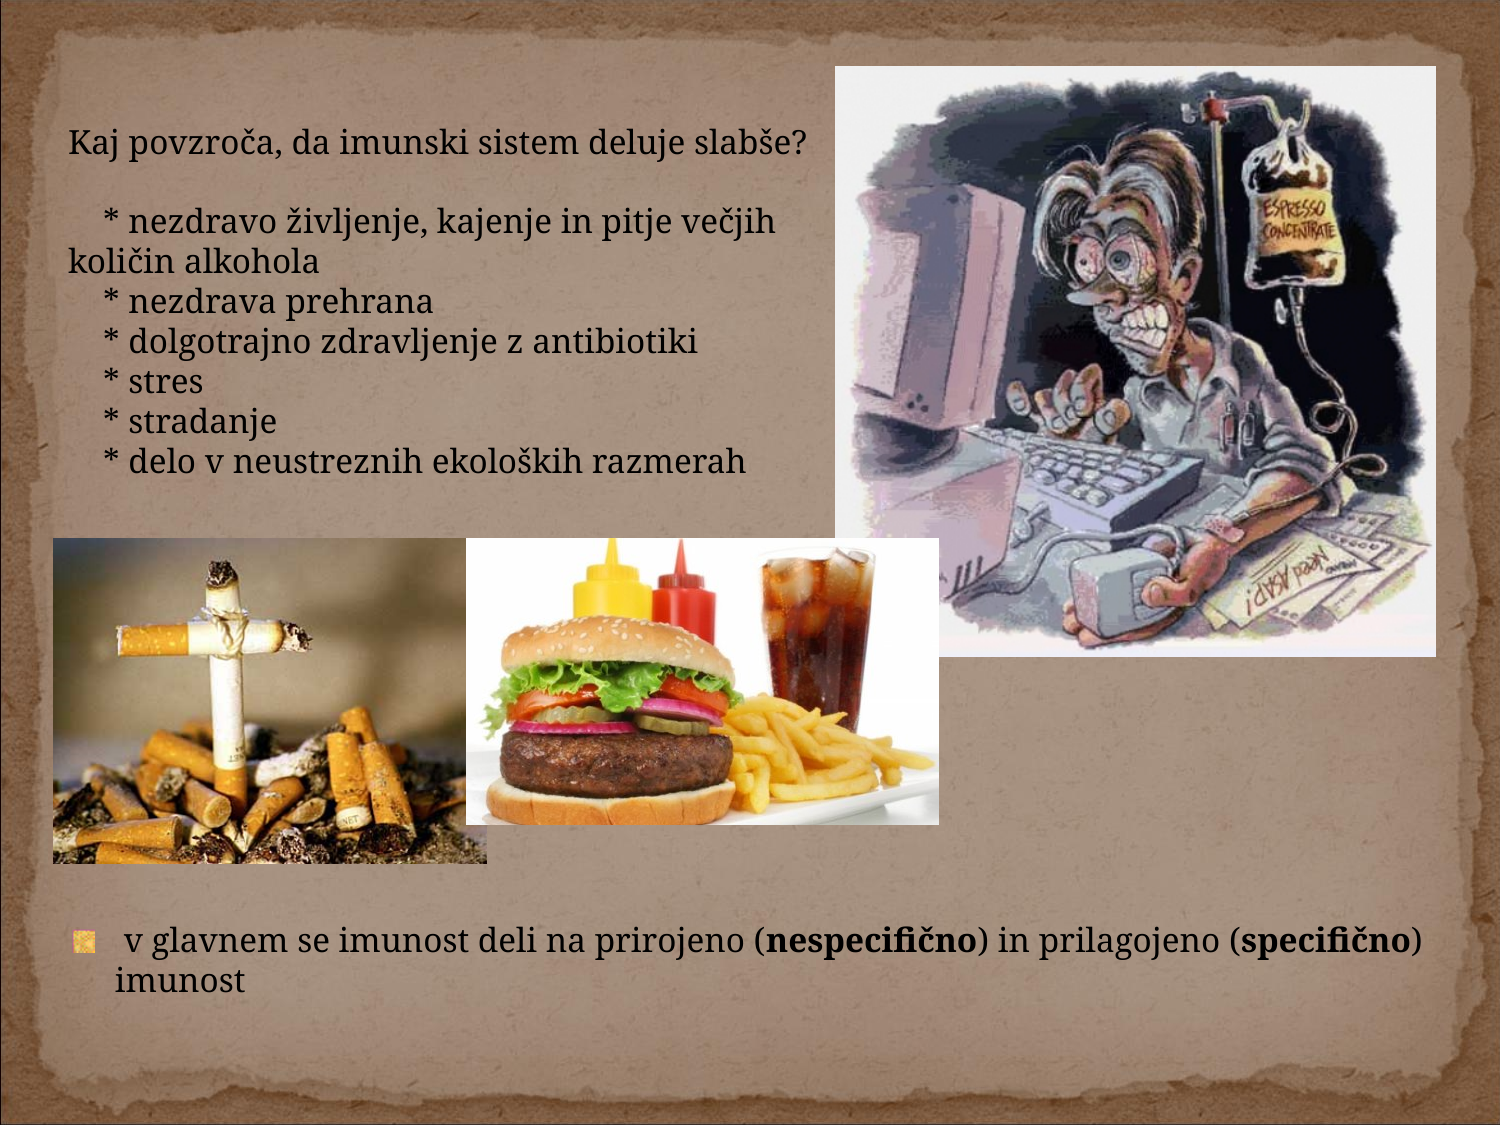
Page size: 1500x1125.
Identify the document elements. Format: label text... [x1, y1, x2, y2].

picture [0, 0, 1500, 1125]
text_box Kaj povzroča, da imunski sistem deluje slabše? * nezdravo življenje, kajenje in pitje večjih količin alkohola * nezdrava prehrana * dolgotrajno zdravljenje z antibiotiki * stres * stradanje * delo v neustreznih ekoloških razmerah v glavnem se imunost deli na prirojeno (nespecifično) in prilagojeno (specifično) imunost [53, 113, 1483, 1007]
text_box Kaj povzroča, da imunski sistem deluje slabše? * nezdravo življenje, kajenje in pitje večjih količin alkohola * nezdrava prehrana * dolgotrajno zdravljenje z antibiotiki * stres * stradanje * delo v neustreznih ekoloških razmerah v glavnem se imunost deli na prirojeno (nespecifično) in prilagojeno (specifično) imunost [53, 113, 835, 538]
